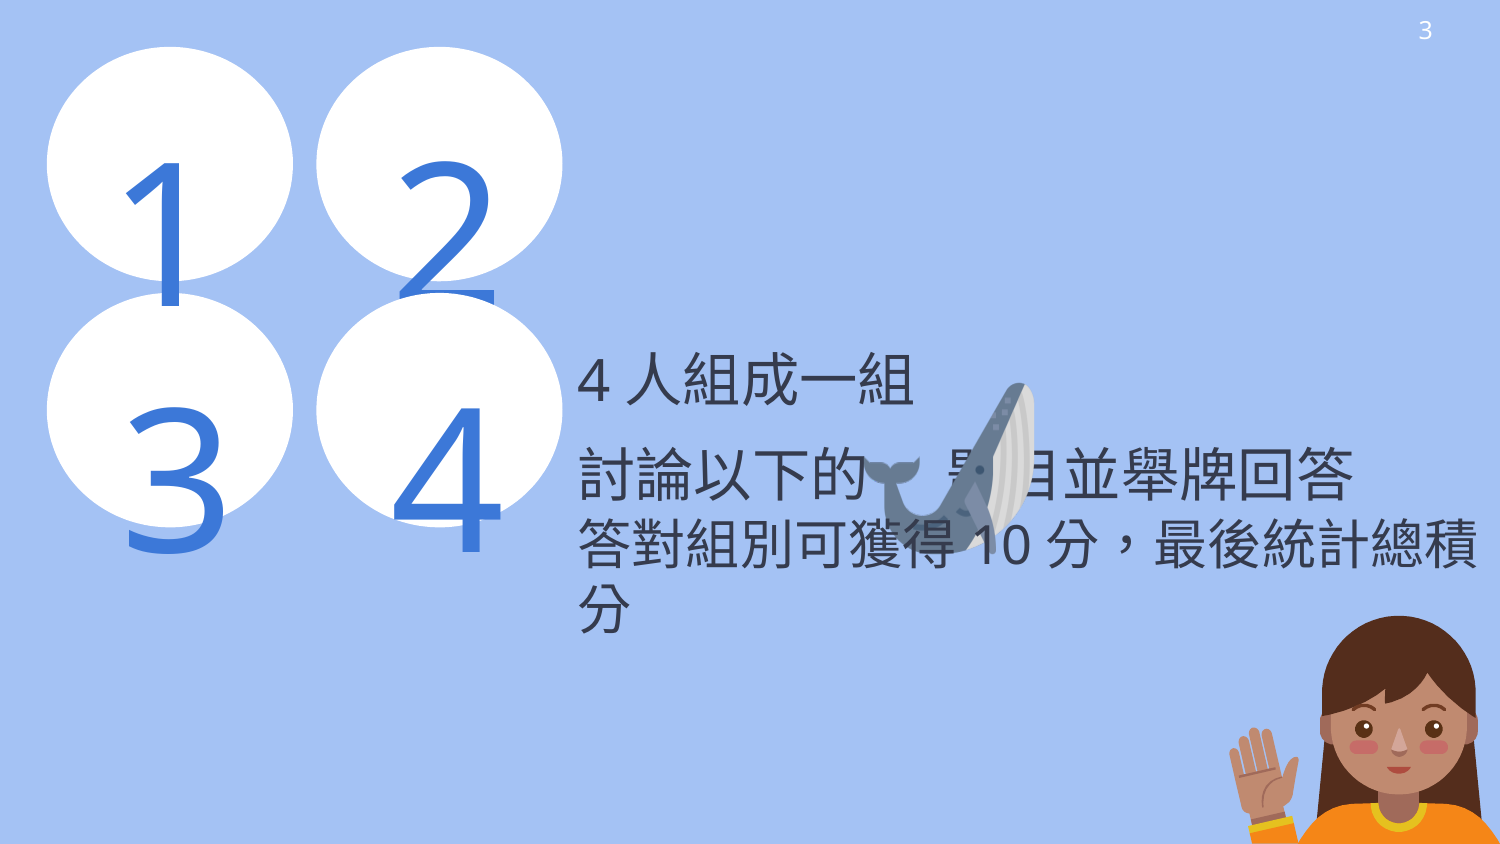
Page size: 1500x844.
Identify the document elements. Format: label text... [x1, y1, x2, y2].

picture [855, 375, 1043, 480]
text_box 4 [375, 337, 528, 528]
text_box [316, 292, 562, 510]
text_box 3 [105, 337, 258, 528]
text_box 3 [1403, 0, 1494, 65]
text_box 4人組成一組 討論以下的 題目並舉牌回答 [562, 328, 1489, 480]
text_box [46, 293, 293, 510]
text_box [316, 46, 563, 264]
title 1 [93, 91, 247, 282]
text_box [1229, 671, 1500, 844]
text_box 2 [375, 91, 528, 282]
text_box 答對組別可獲得10分，最後統計總積分 [562, 480, 1500, 671]
text_box [46, 46, 293, 256]
